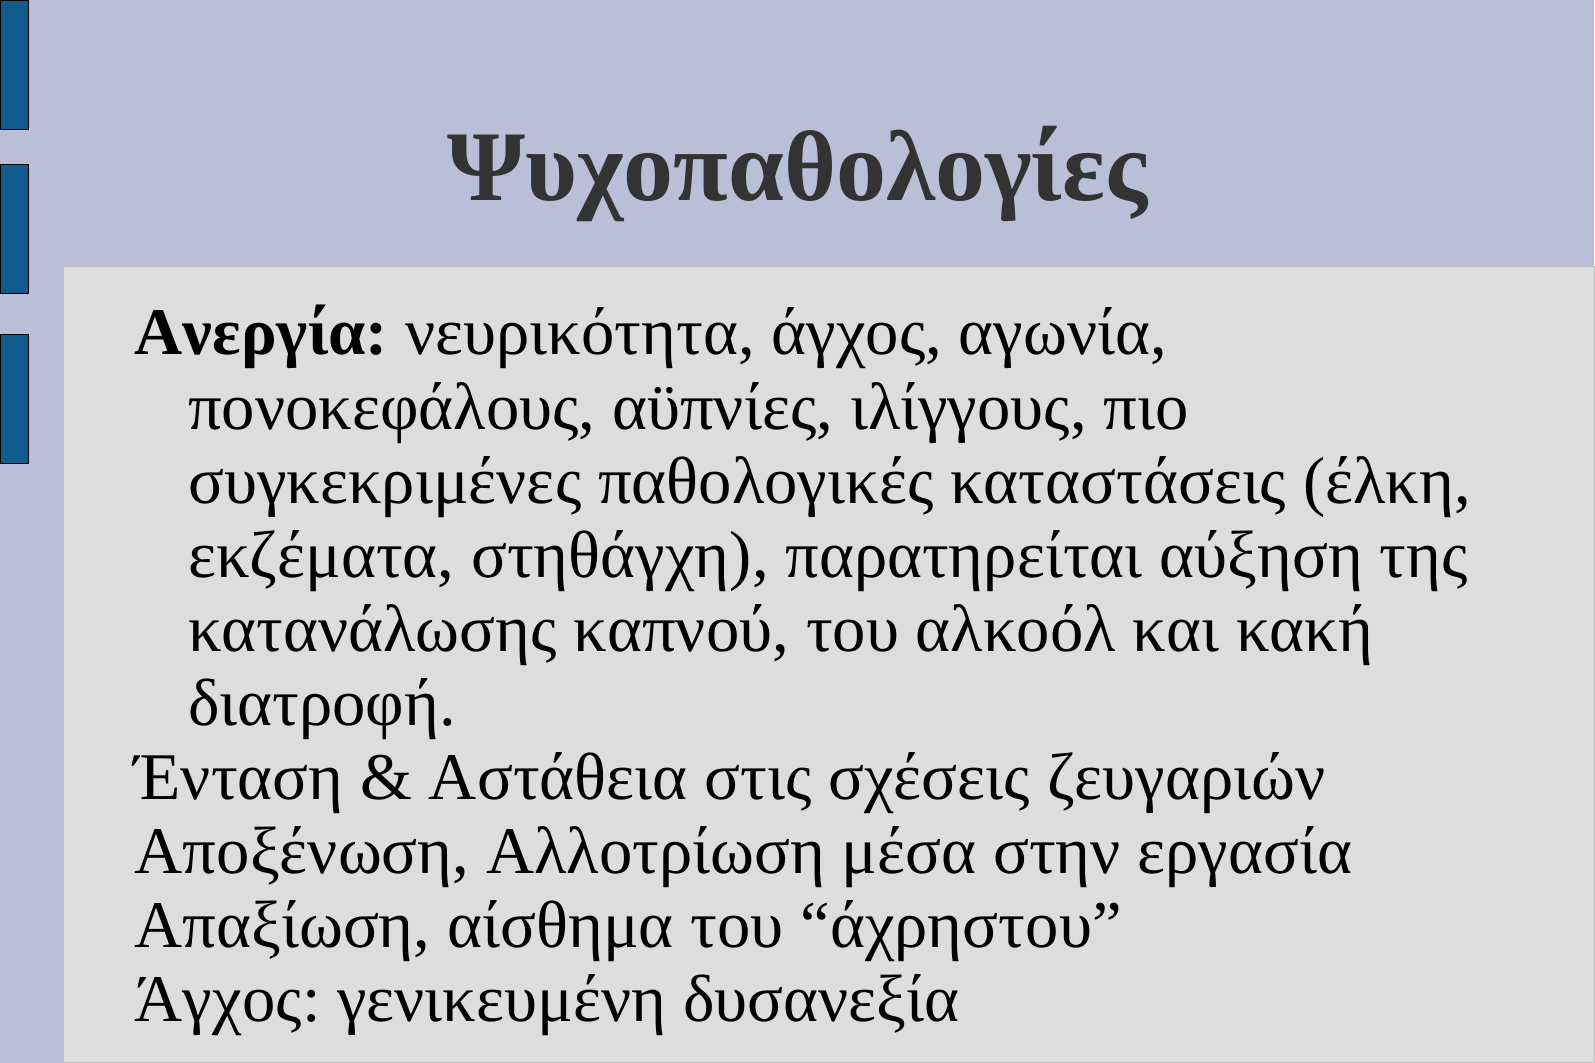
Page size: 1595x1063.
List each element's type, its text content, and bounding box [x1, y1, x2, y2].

title Ψυχοπαθολογίες [117, 85, 1479, 249]
list Ανεργία: νευρικότητα, άγχος, αγωνία, πονοκεφάλους, αϋπνίες, ιλίγγους, πιο συγκεκριμένες παθολογικές καταστάσεις (έλκη, εκζέματα, στηθάγχη), παρατηρείται αύξηση της κατανάλωσης καπνού, του αλκοόλ και κακή διατροφή. Ένταση & Αστάθεια στις σχέσεις ζευγαριών Αποξένωση, Αλλοτρίωση μέσα στην εργασία Απαξίωση, αίσθημα του “άχρηστου” Άγχος: γενικευμένη δυσανεξία [117, 295, 1479, 1037]
